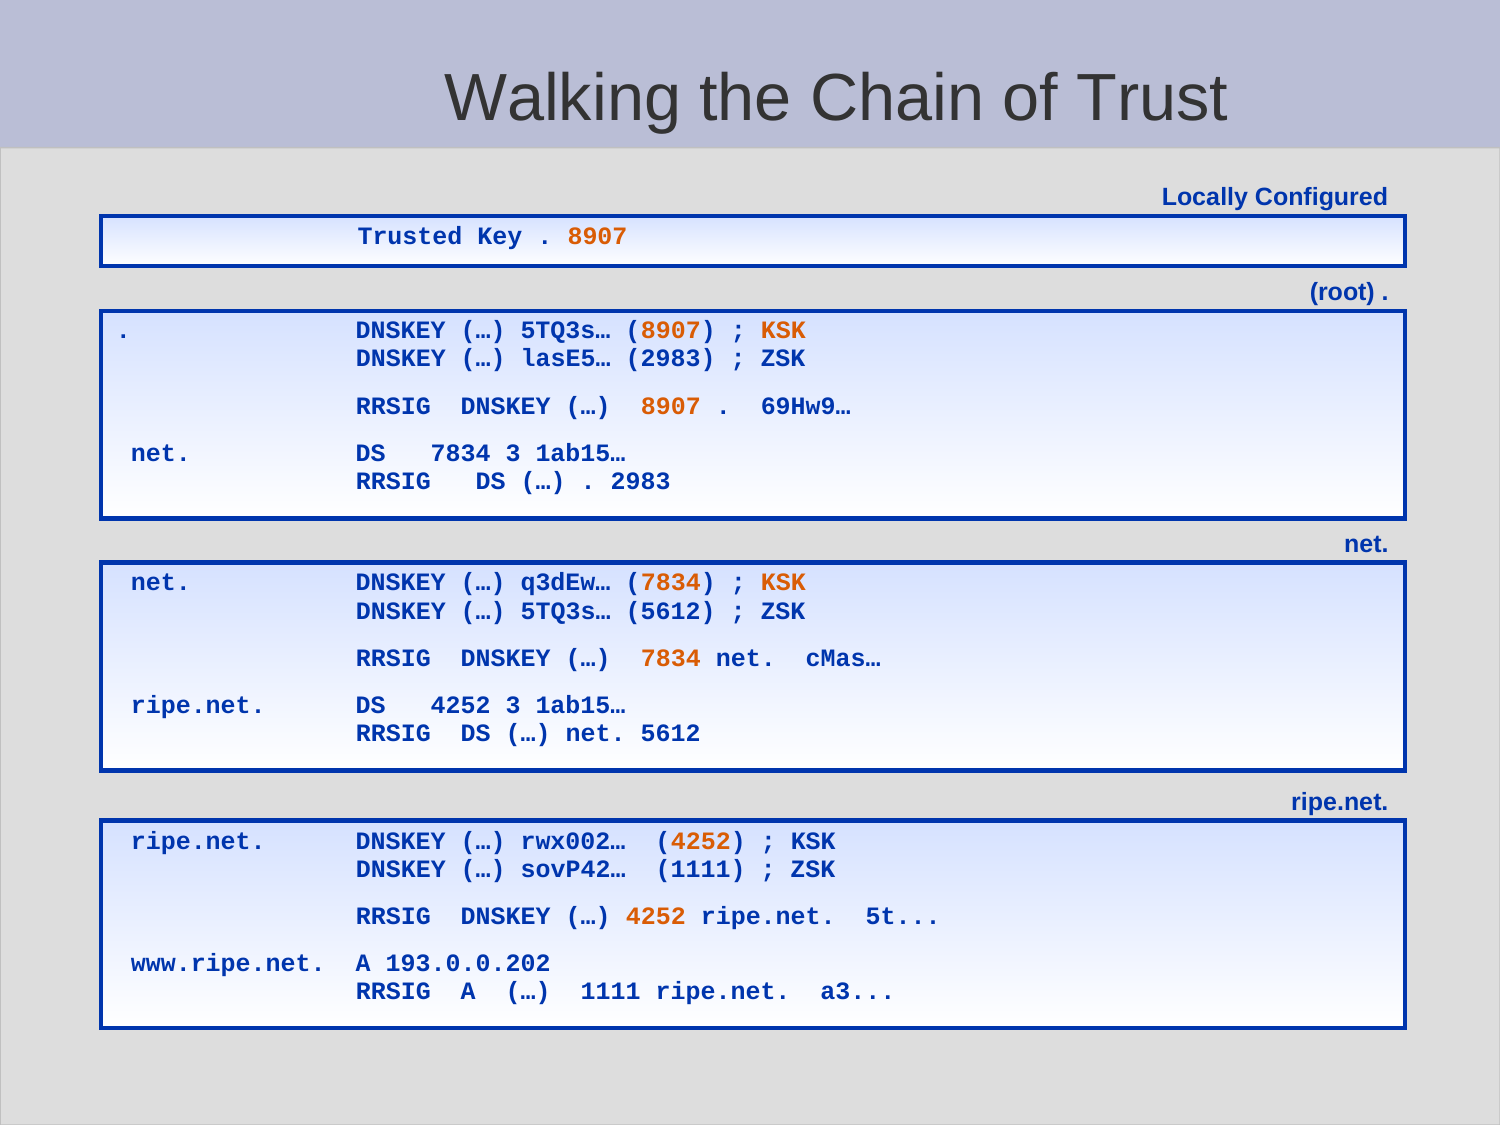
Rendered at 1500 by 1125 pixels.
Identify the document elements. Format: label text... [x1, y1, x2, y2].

text_box [101, 563, 1406, 771]
text_box [101, 311, 1406, 519]
title Walking the Chain of Trust [196, 52, 1477, 157]
text_box (root) . [101, 272, 1406, 311]
text_box net. DNSKEY (…) q3dEw… (7834) ; KSK DNSKEY (…) 5TQ3s… (5612) ; ZSK RRSIG DNSKEY (…) 7834 net. cMas… ripe.net. DS 4252 3 1ab15… RRSIG DS (…) net. 5612 [101, 562, 1084, 758]
text_box ripe.net. [101, 782, 1406, 821]
text_box ripe.net. DNSKEY (…) rwx002… (4252) ; KSK DNSKEY (…) sovP42… (1111) ; ZSK RRSIG DNSKEY (…) 4252 ripe.net. 5t... www.ripe.net. A 193.0.0.202 RRSIG A (…) 1111 ripe.net. a3... [100, 820, 1173, 1016]
text_box Trusted Key . 8907 [101, 217, 1406, 267]
text_box net. [101, 524, 1406, 563]
text_box Locally Configured [101, 178, 1406, 217]
text_box [101, 821, 1406, 1029]
text_box . DNSKEY (…) 5TQ3s… (8907) ; KSK DNSKEY (…) lasE5… (2983) ; ZSK RRSIG DNSKEY (…) 8907 . 69Hw9… net. DS 7834 3 1ab15… RRSIG DS (…) . 2983 [101, 310, 1103, 505]
